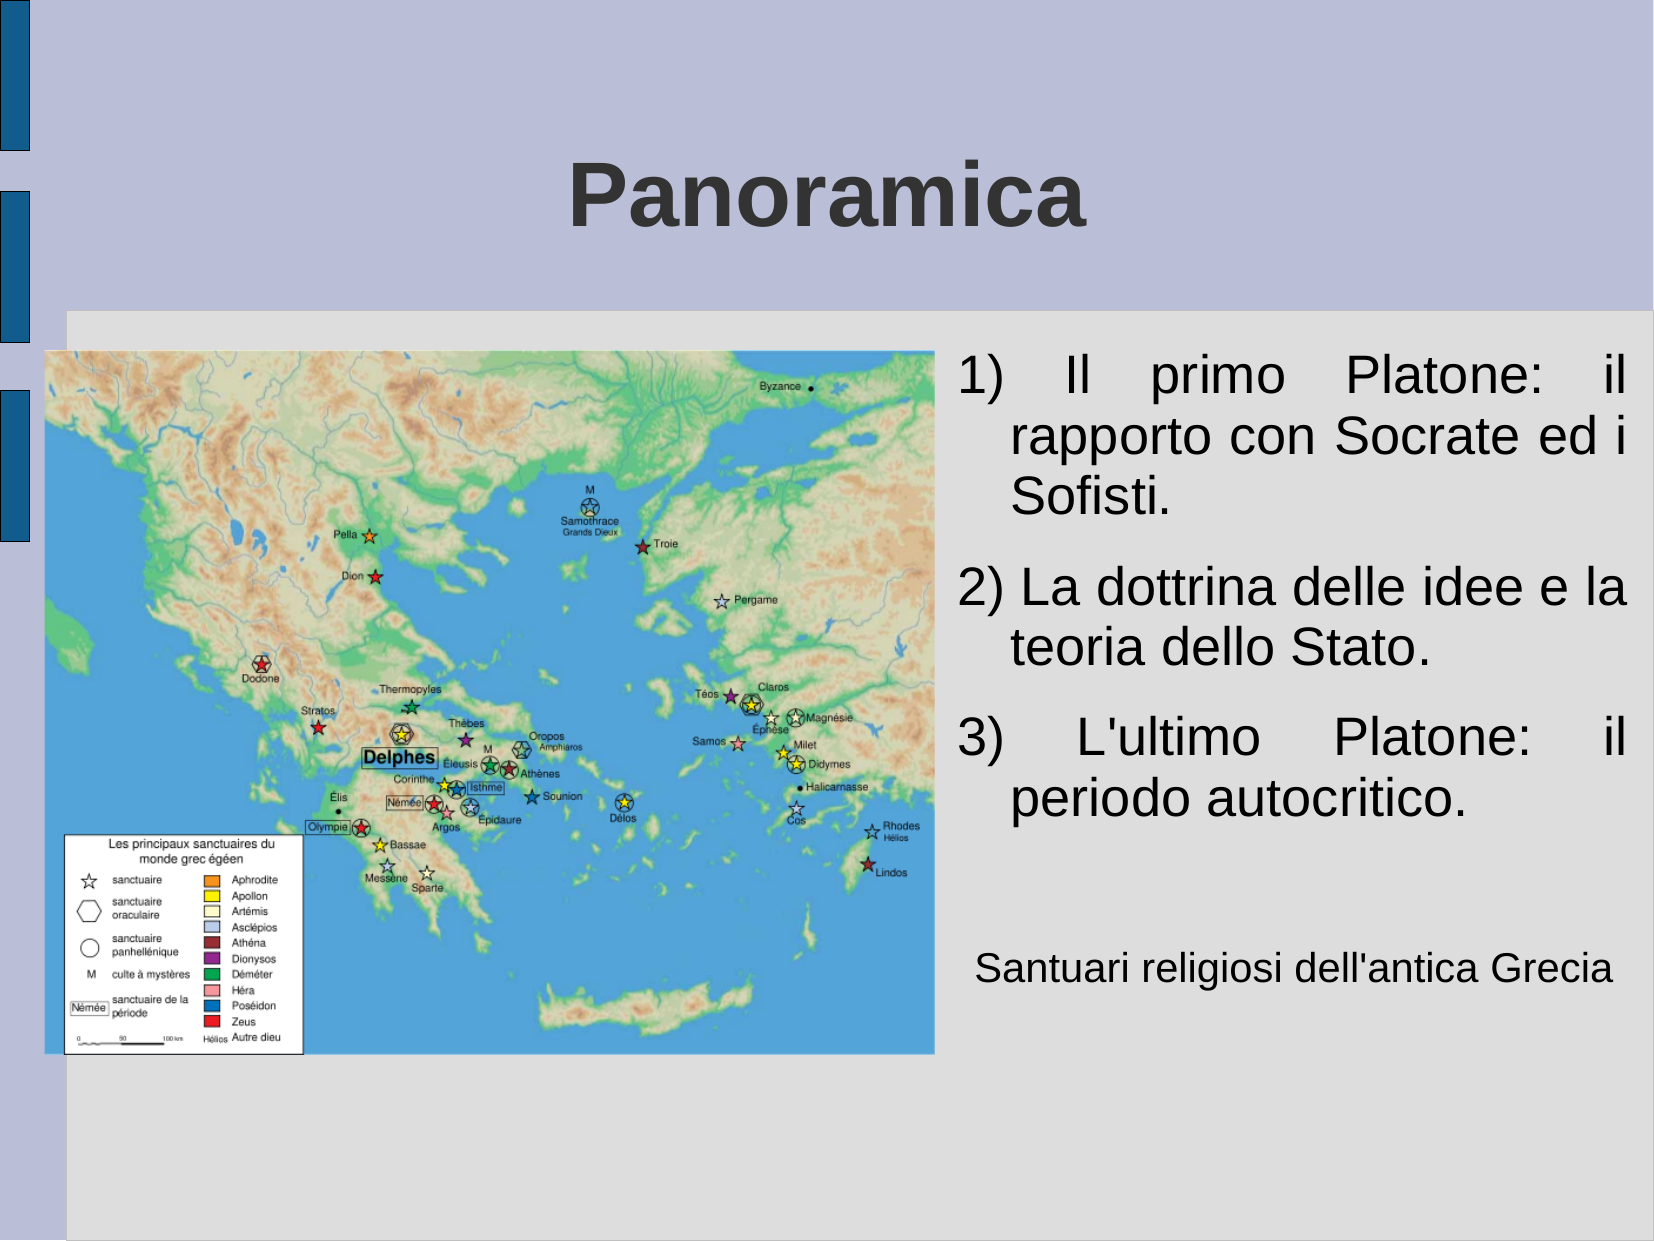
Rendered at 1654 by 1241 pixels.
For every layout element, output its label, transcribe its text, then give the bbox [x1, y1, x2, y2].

picture [44, 350, 935, 1055]
list 1) Il primo Platone: il rapporto con Socrate ed i Sofisti. 2) La dottrina delle idee e la teoria dello Stato. 3) L'ultimo Platone: il periodo autocritico. [939, 344, 1629, 1127]
text_box Santuari religiosi dell'antica Grecia [974, 944, 1625, 992]
title Panoramica [121, 91, 1534, 299]
